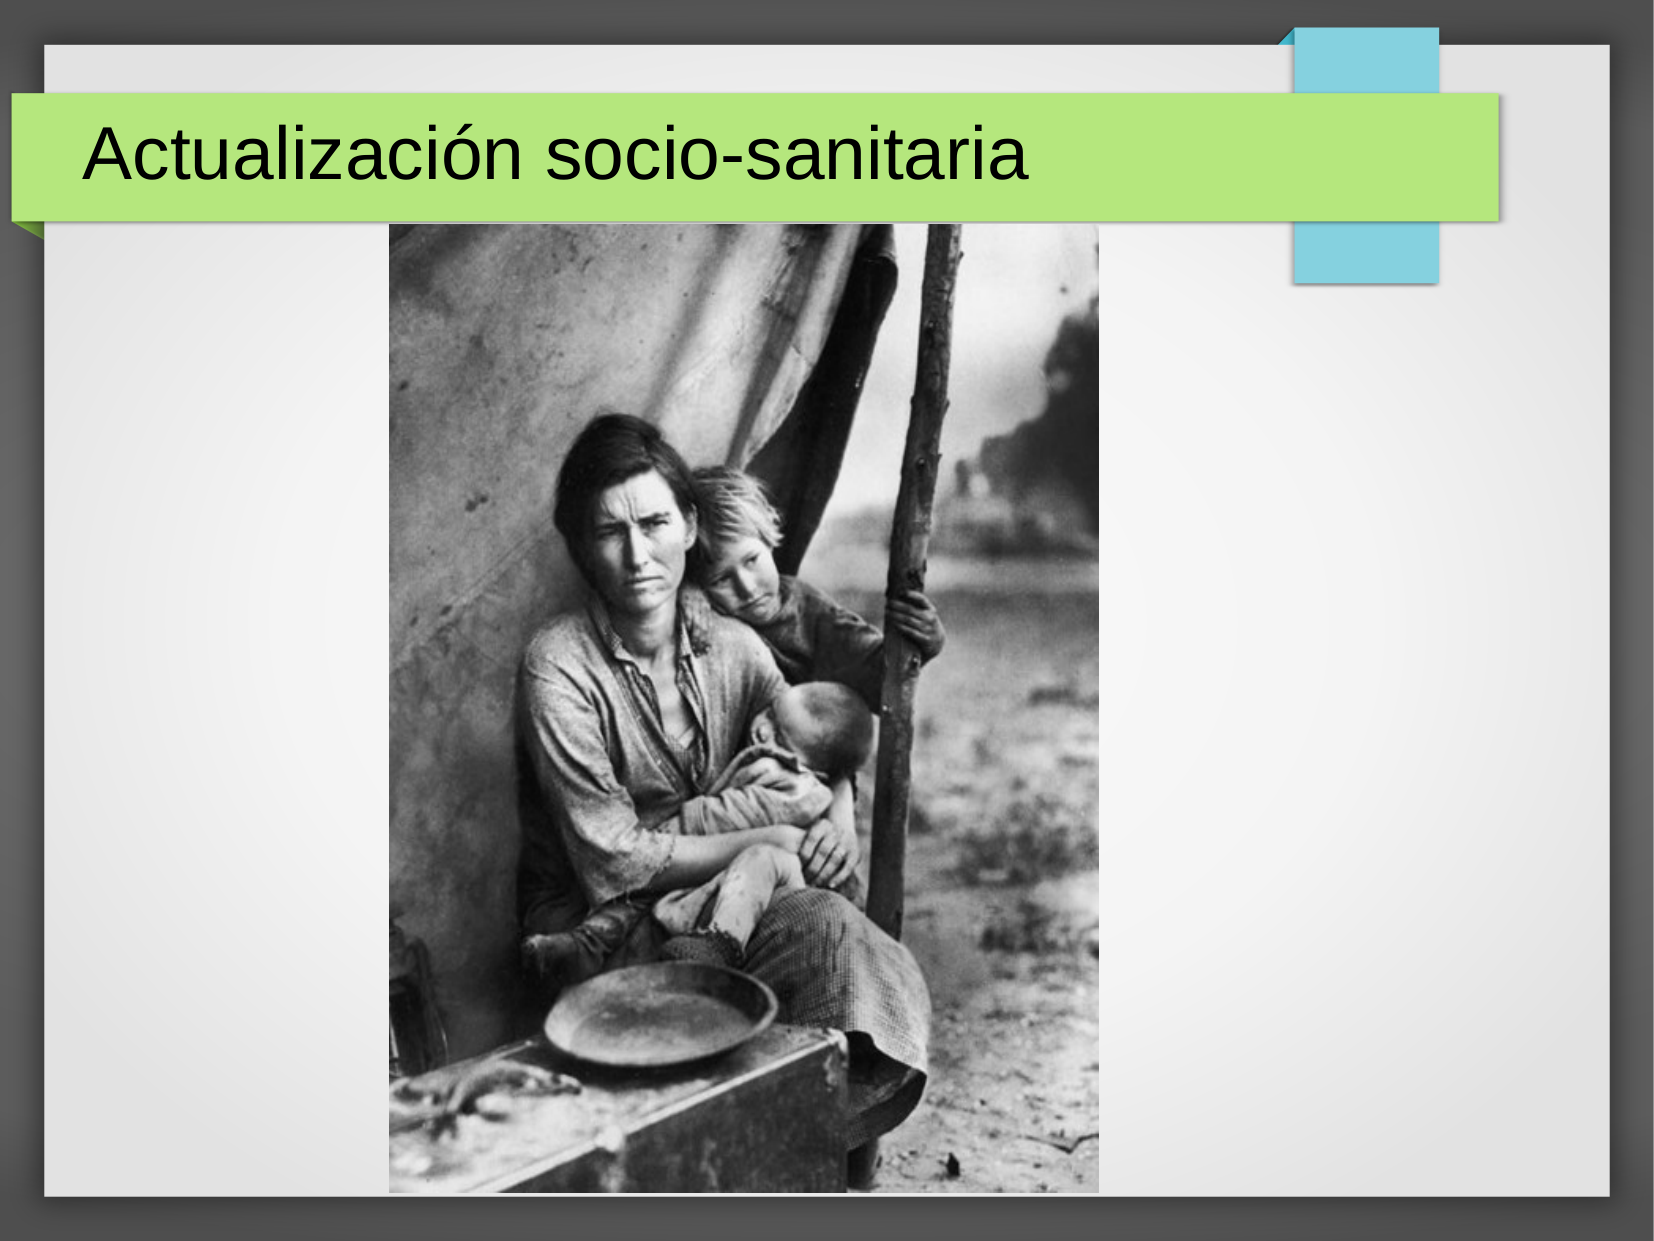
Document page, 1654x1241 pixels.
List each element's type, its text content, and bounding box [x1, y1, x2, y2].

picture [0, 0, 1654, 1241]
title Actualización socio-sanitaria [82, 94, 1264, 213]
